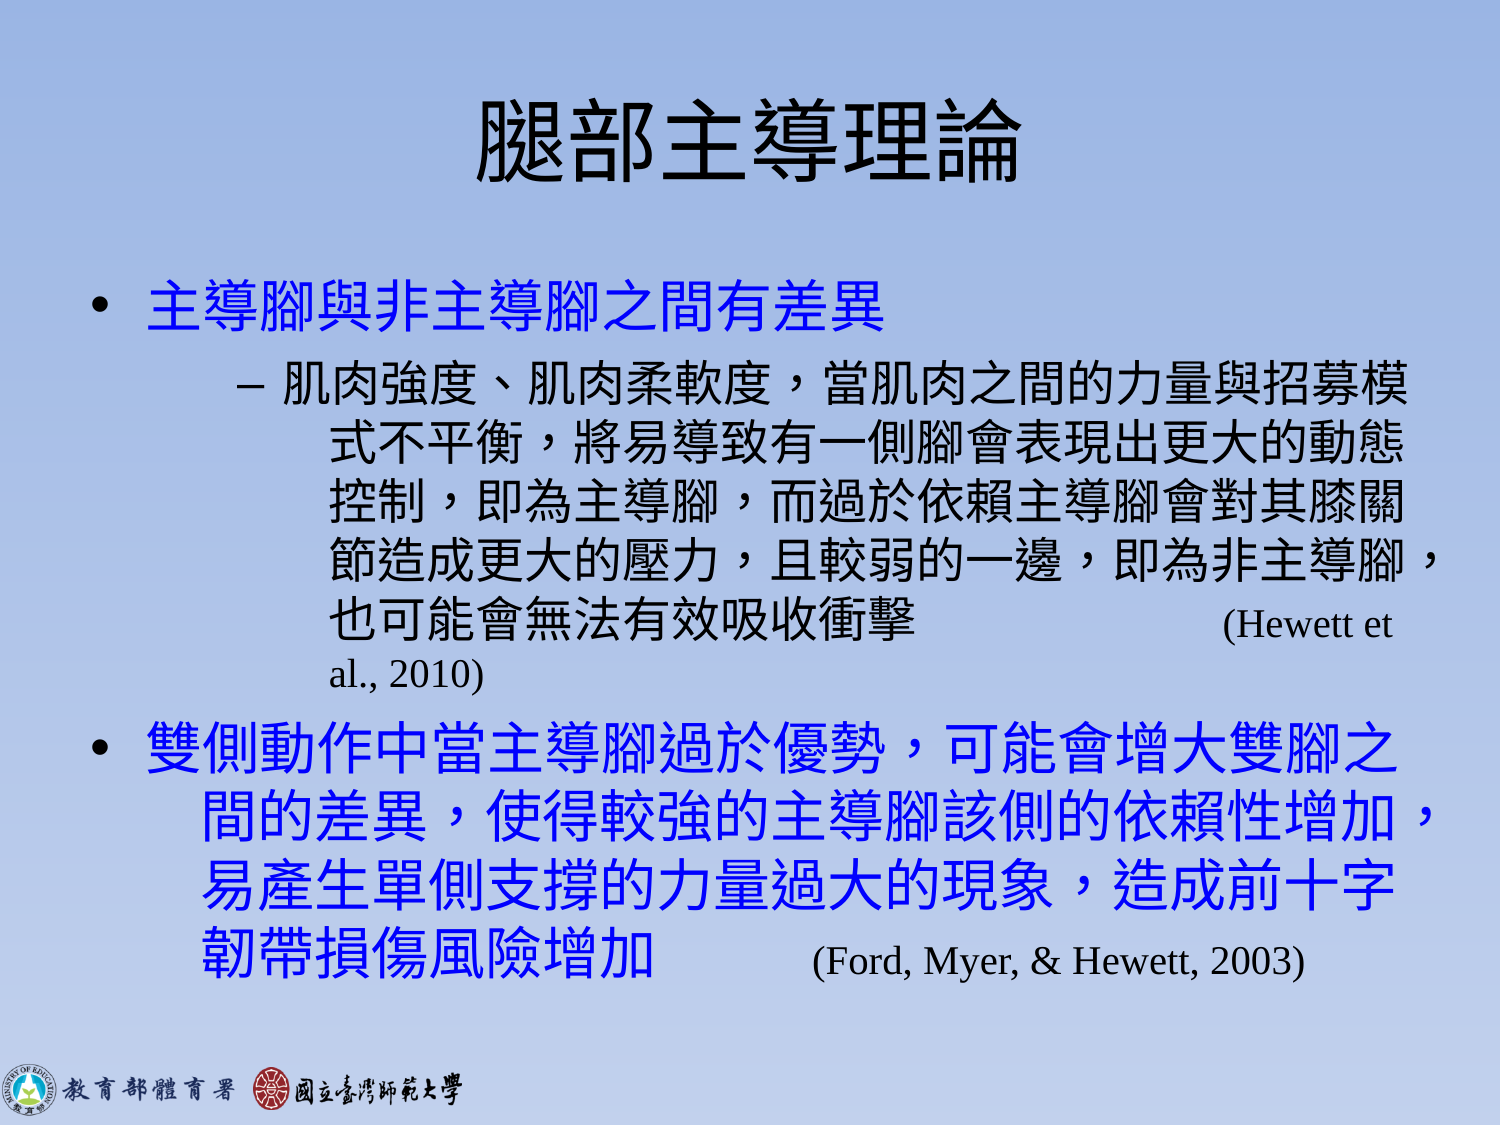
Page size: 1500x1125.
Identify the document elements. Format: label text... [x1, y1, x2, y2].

list 主導腳與非主導腳之間有差異 肌肉強度、肌肉柔軟度，當肌肉之間的力量與招募模式不平衡，將易導致有一側腳會表現出更大的動態控制，即為主導腳，而過於依賴主導腳會對其膝關節造成更大的壓力，且較弱的一邊，即為非主導腳，也可能會無法有效吸收衝擊 (Hewett et al., 2010) 雙側動作中當主導腳過於優勢，可能會增大雙腳之間的差異，使得較強的主導腳該側的依賴性增加，易產生單側支撐的力量過大的現象，造成前十字韌帶損傷風險增加 (Ford, Myer, & Hewett, 2003) [75, 262, 1426, 1005]
title 腿部主導理論 [75, 45, 1426, 233]
